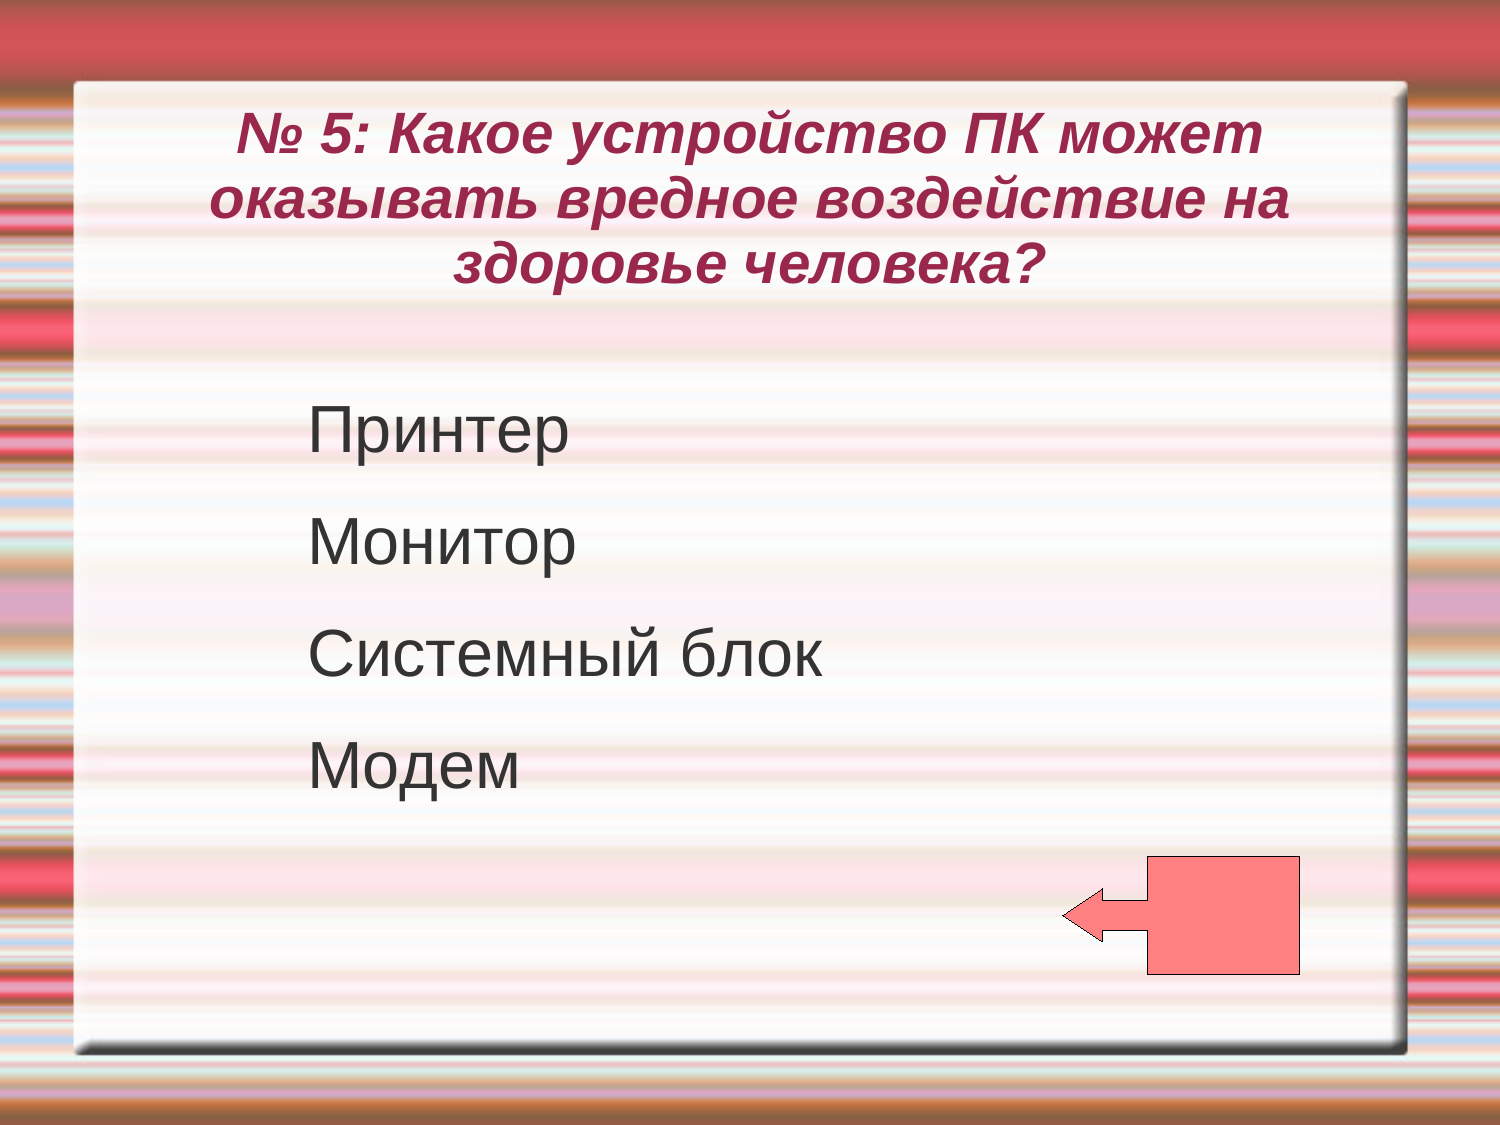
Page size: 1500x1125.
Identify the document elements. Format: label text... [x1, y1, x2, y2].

picture [0, 0, 1500, 1125]
text_box [1062, 856, 1300, 975]
list Принтер Монитор Системный блок Модем [295, 354, 1236, 916]
title № 5: Какое устройство ПК может оказывать вредное воздействие на здоровье человека? [110, 96, 1392, 300]
text_box [587, 1049, 1063, 1125]
text_box [187, 1049, 501, 1125]
